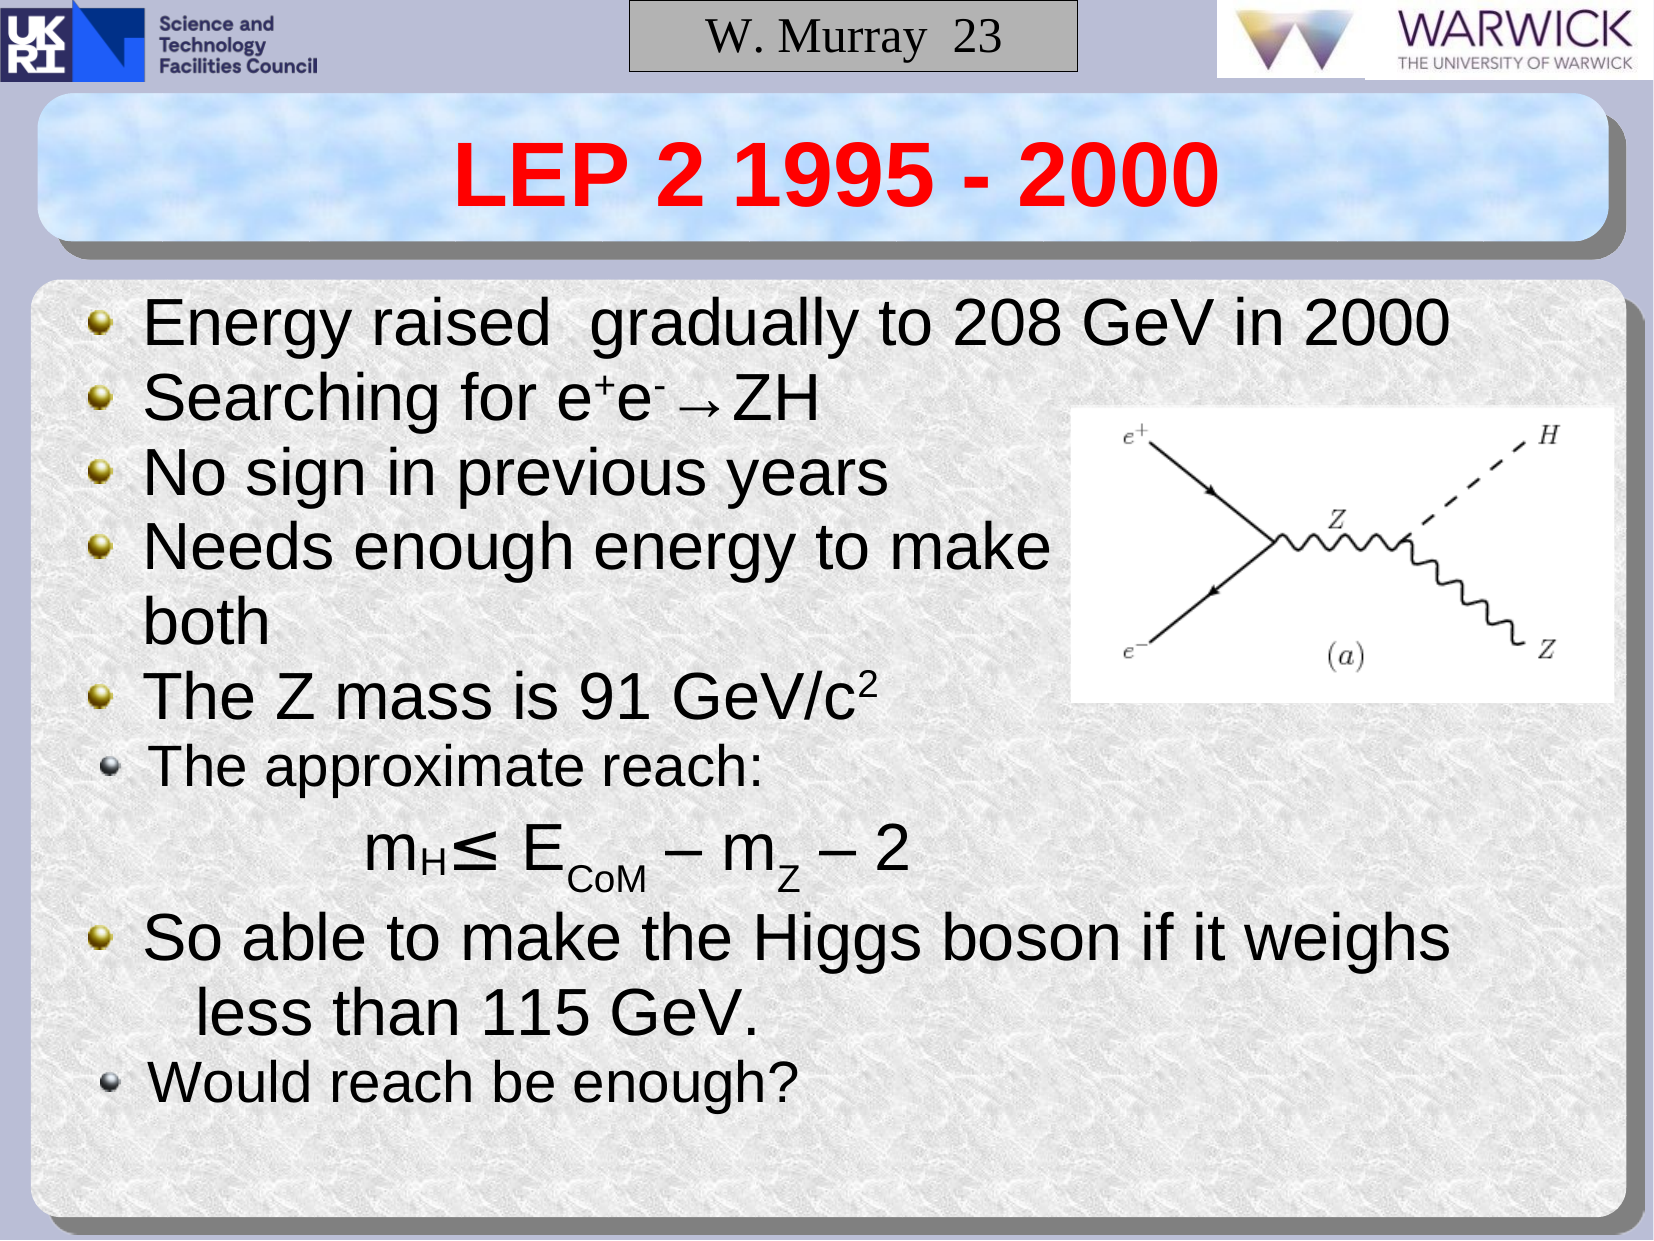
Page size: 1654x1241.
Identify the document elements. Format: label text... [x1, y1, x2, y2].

title LEP 2 1995 - 2000 [90, 101, 1584, 249]
list Energy raised gradually to 208 GeV in 2000 Searching for e+e-→ZH No sign in previous years Needs enough energy to make both The Z mass is 91 GeV/c2 The approximate reach: mH≤ ECoM – mZ – 2 So able to make the Higgs boson if it weighs less than 115 GeV. Would reach be enough? [53, 285, 1588, 1193]
picture [0, 0, 317, 82]
picture [37, 93, 1609, 242]
picture [30, 279, 1627, 1218]
picture [1217, 0, 1654, 80]
